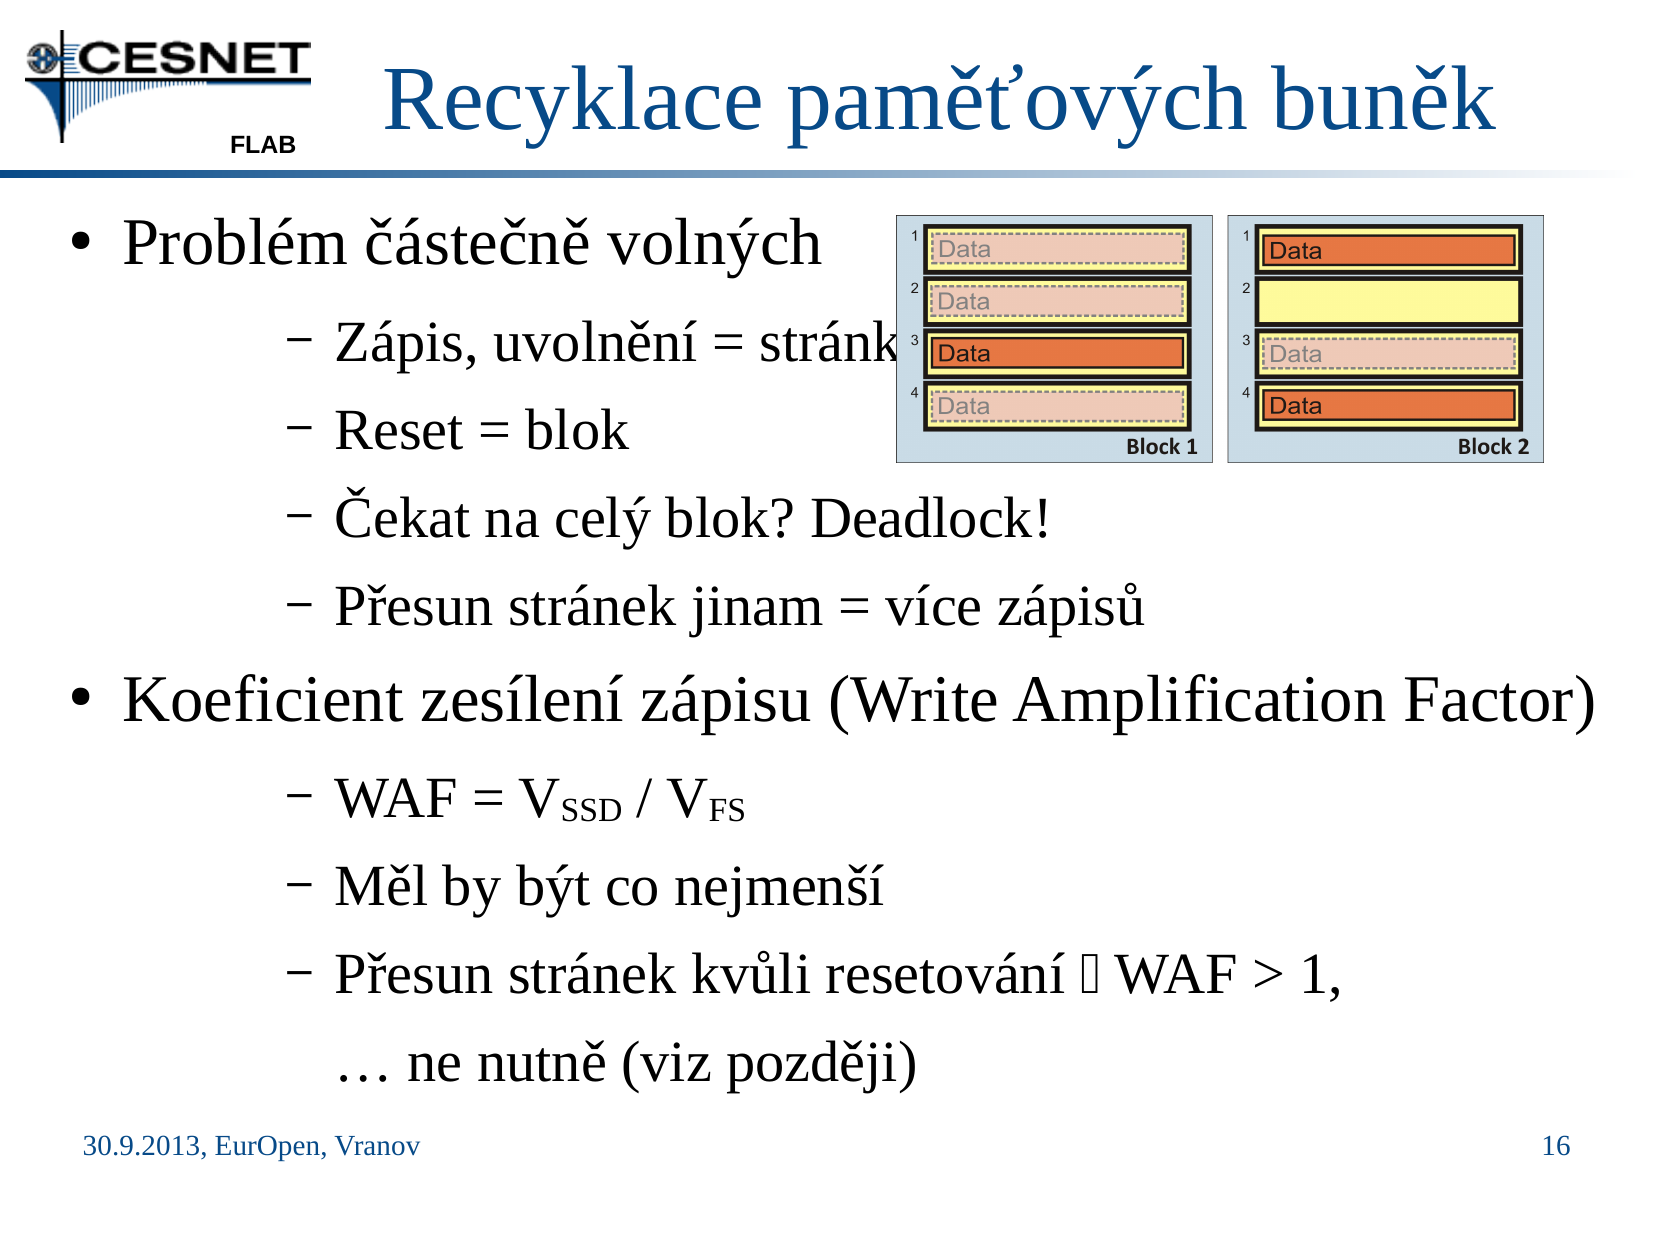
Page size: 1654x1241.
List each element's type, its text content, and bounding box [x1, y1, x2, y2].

picture [896, 215, 1544, 463]
picture [25, 30, 311, 143]
title Recyklace paměťových buněk [79, 47, 1571, 150]
list Problém částečně volných Zápis, uvolnění = stránka Reset = blok Čekat na celý blok? Deadlock! Přesun stránek jinam = více zápisů Koeficient zesílení zápisu (Write Amplification Factor) WAF = VSSD / VFS Měl by být co nejmenší Přesun stránek kvůli resetování " WAF > 1, … ne nutně (viz později) [51, 205, 1608, 1116]
